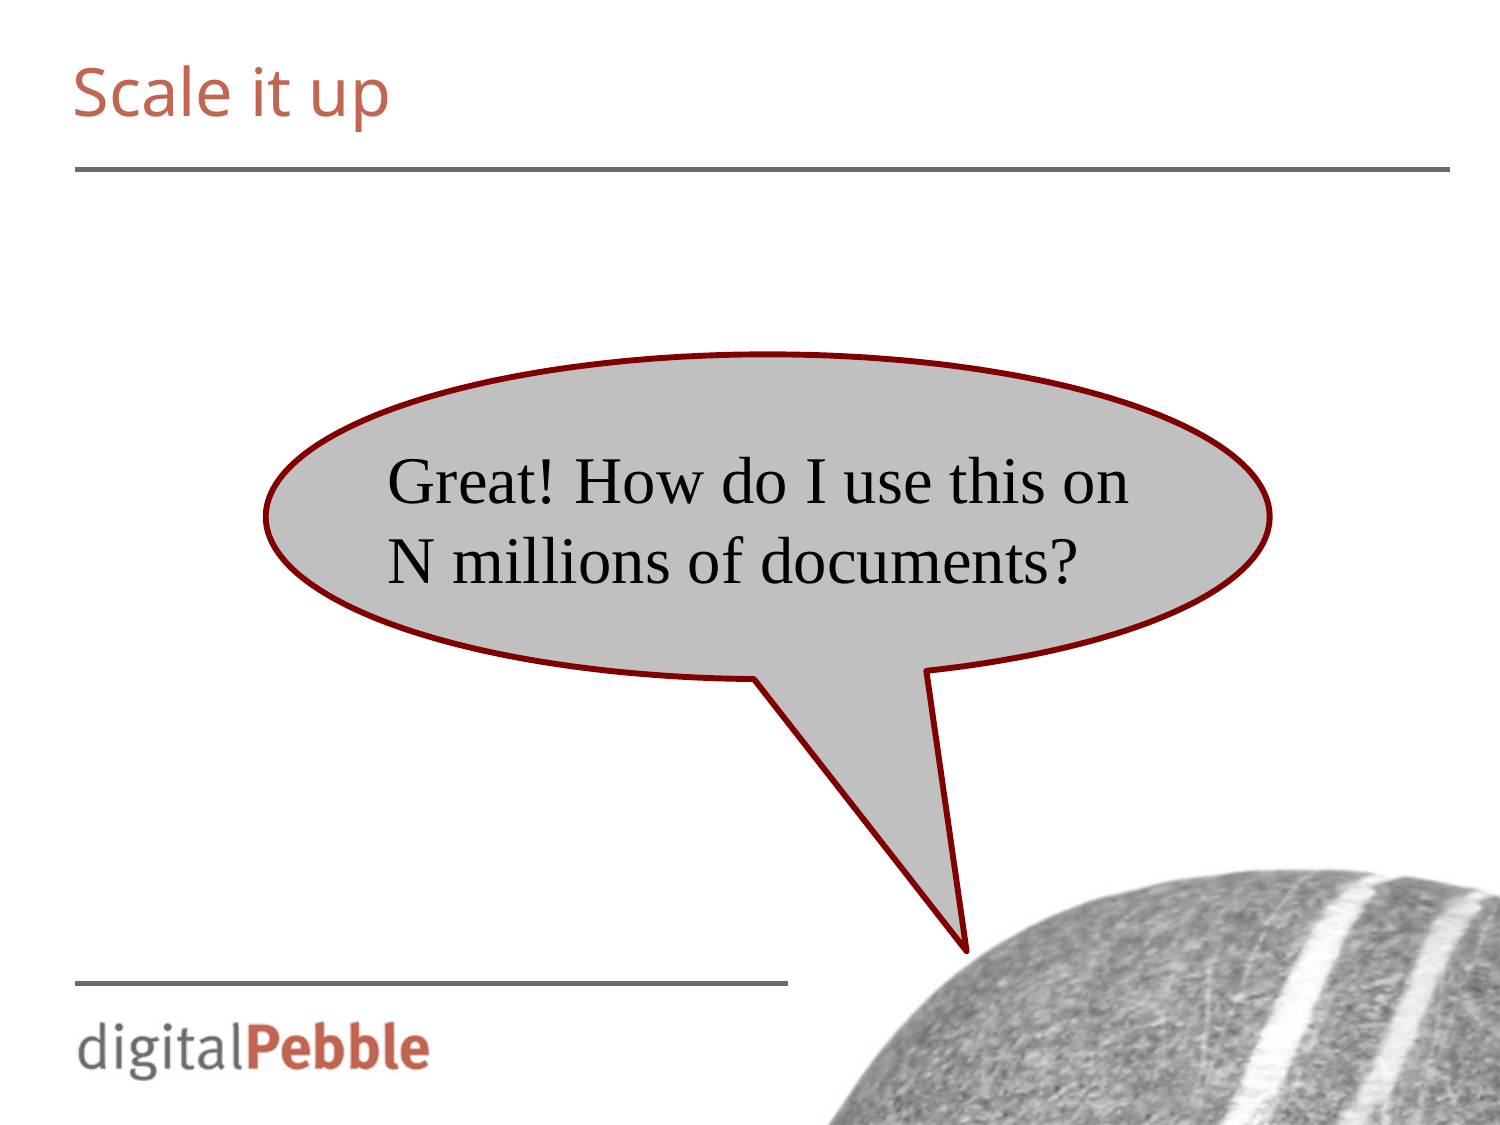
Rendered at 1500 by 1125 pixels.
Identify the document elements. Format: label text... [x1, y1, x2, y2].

picture [0, 0, 1500, 1125]
text_box Great! How do I use this on N millions of documents? [265, 354, 1270, 952]
title Scale it up [57, 37, 1438, 174]
